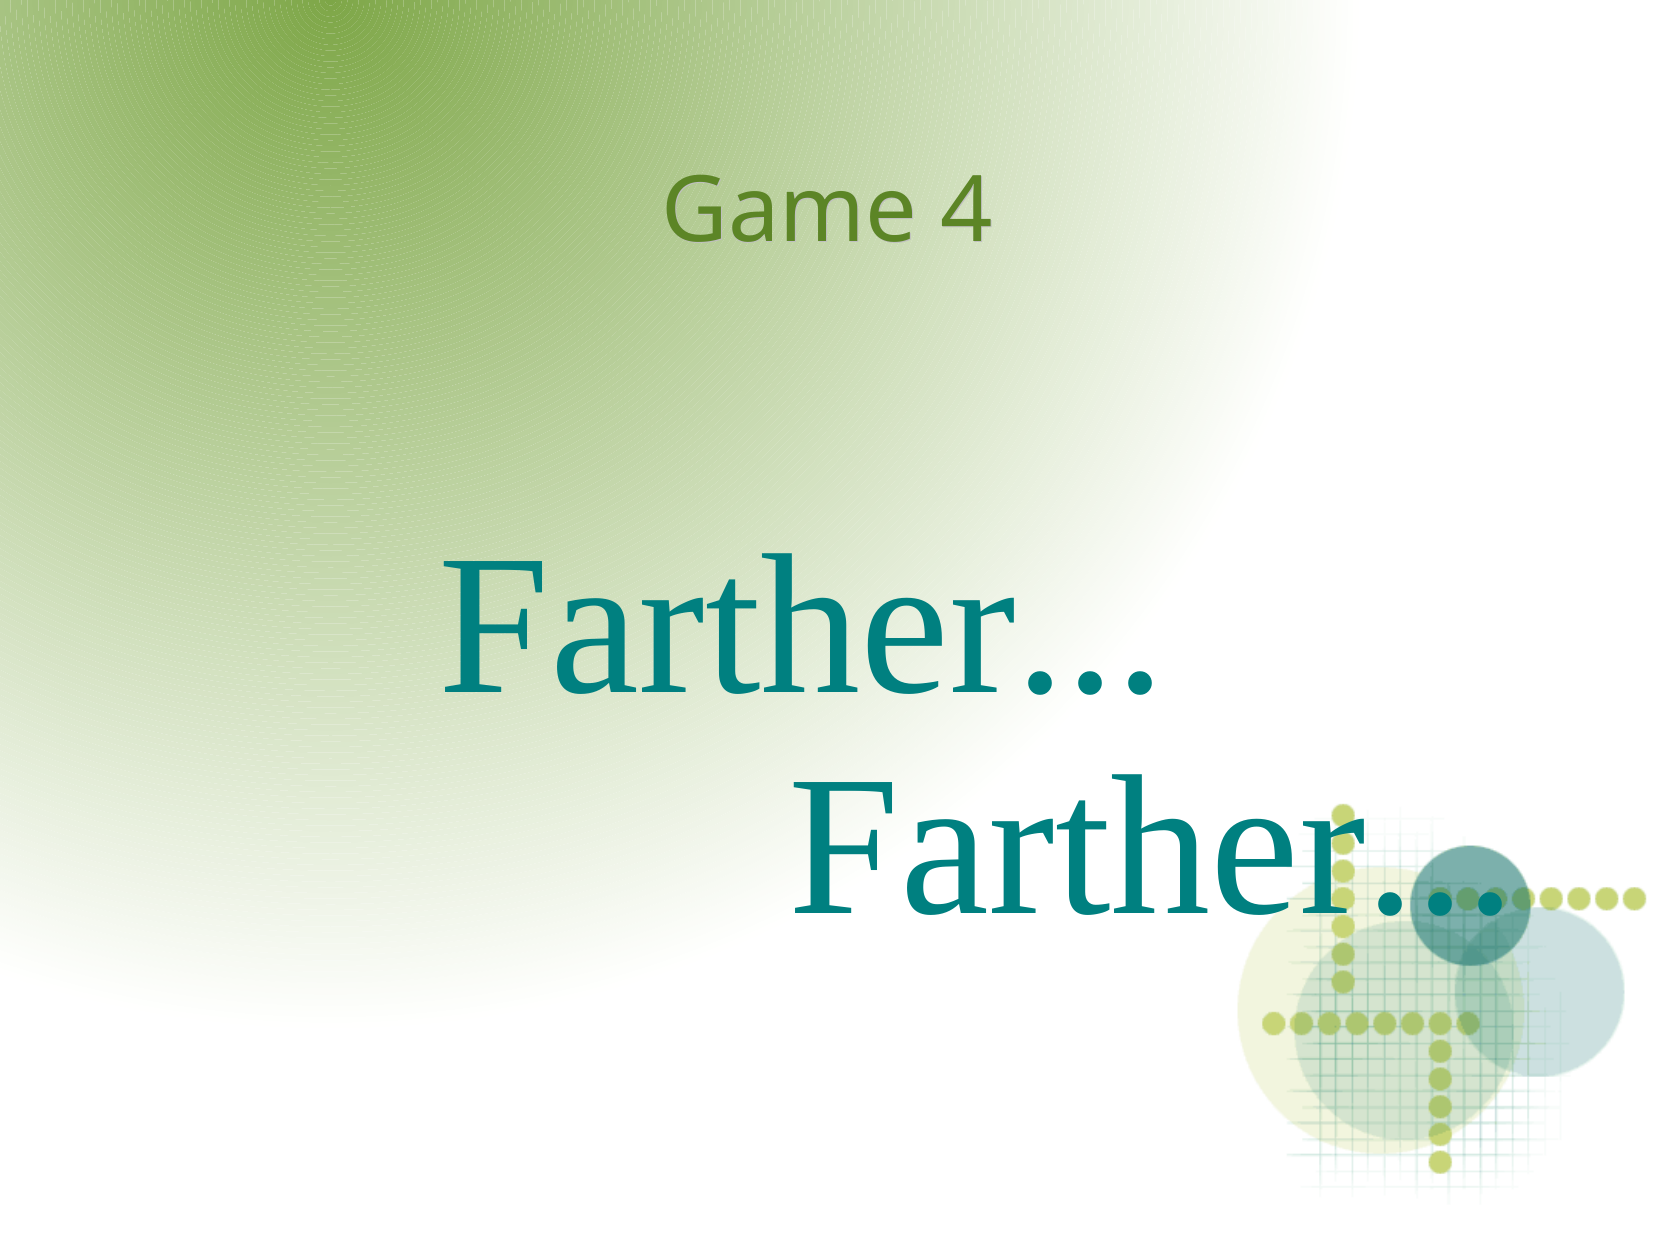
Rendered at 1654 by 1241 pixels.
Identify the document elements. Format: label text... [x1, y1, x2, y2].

title Game 4 [121, 110, 1534, 303]
picture [1224, 792, 1654, 1211]
subtitle Farther... Farther... [121, 344, 1534, 1127]
